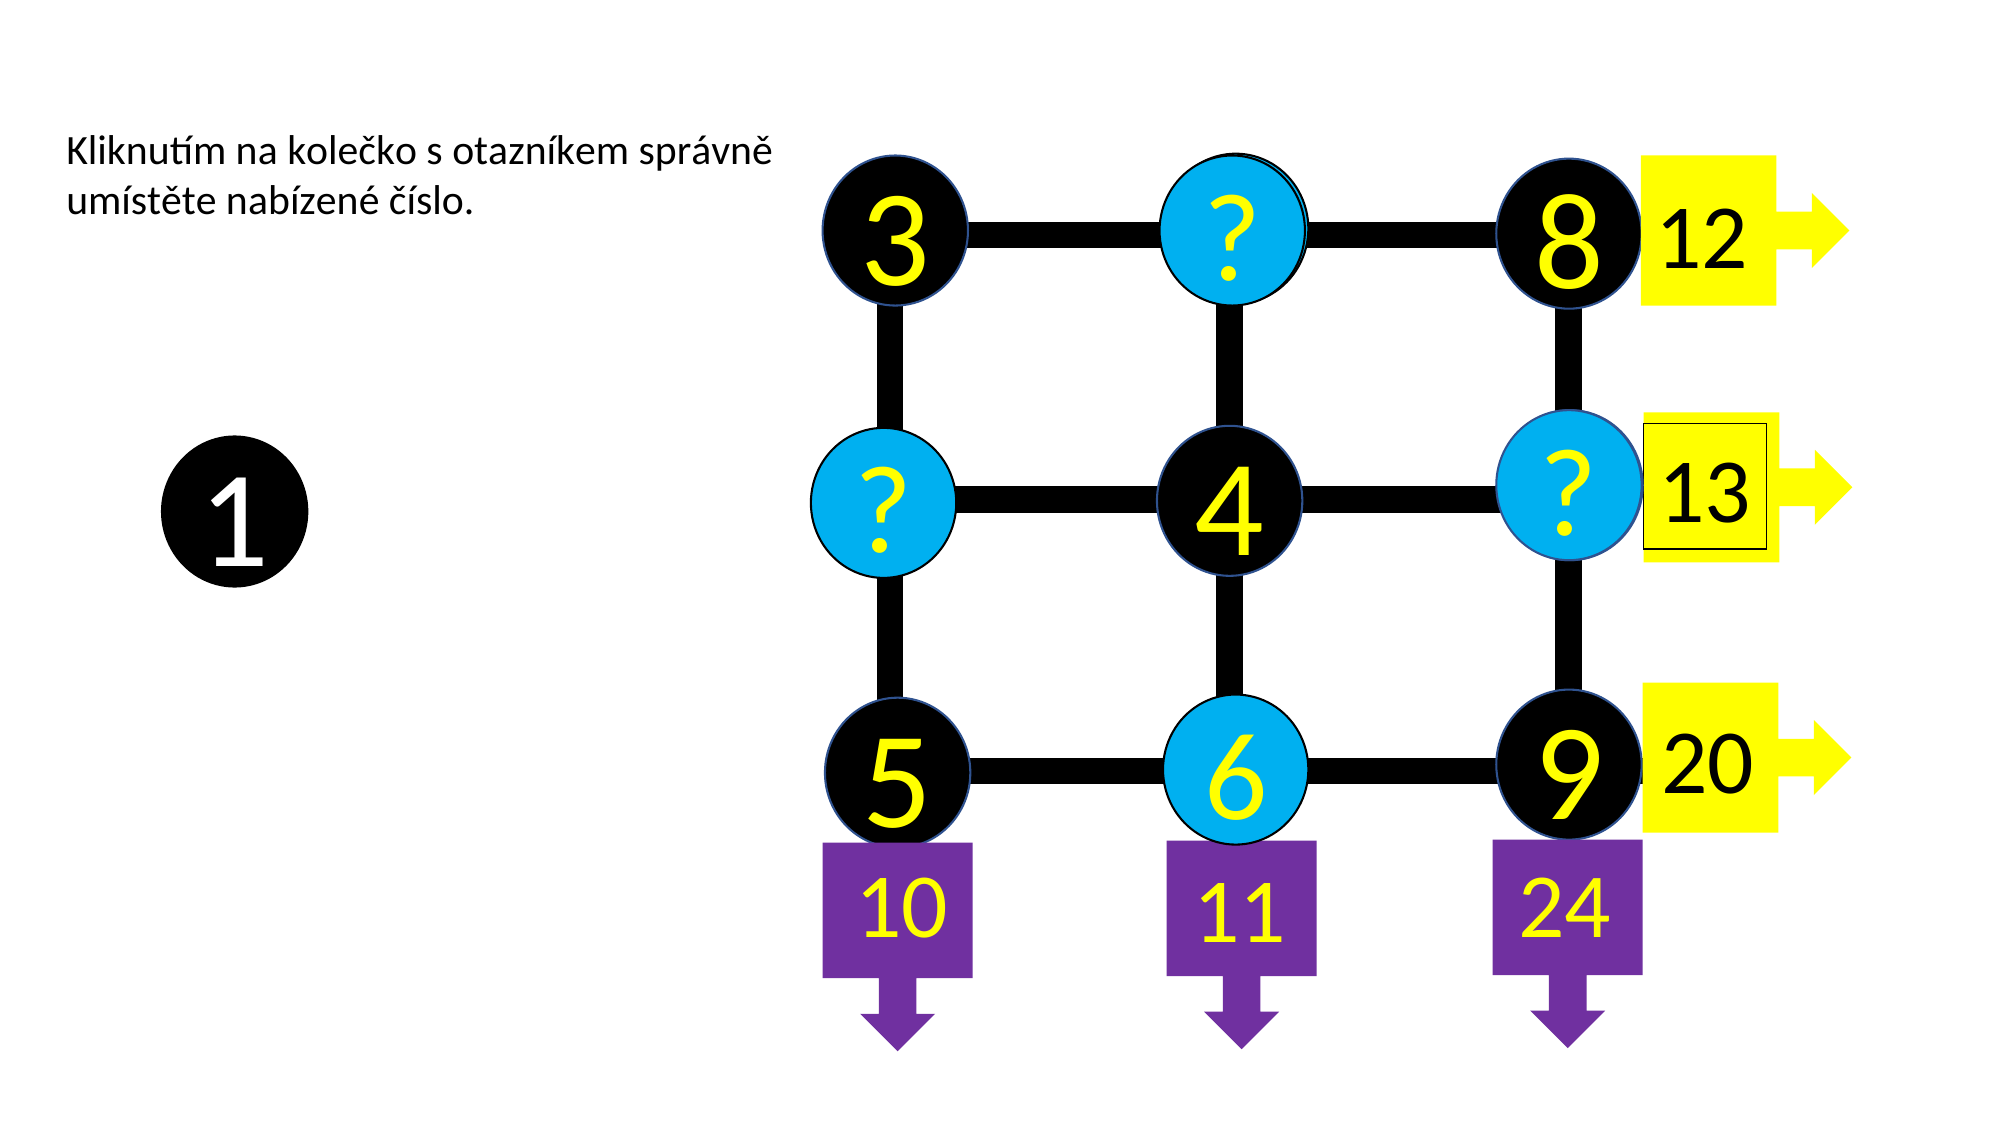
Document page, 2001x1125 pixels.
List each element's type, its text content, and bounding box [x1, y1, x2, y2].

text_box 9 [1496, 689, 1642, 837]
text_box [1166, 840, 1317, 1050]
text_box [1640, 155, 1850, 306]
text_box [1640, 682, 1852, 833]
text_box [1556, 308, 1581, 411]
text_box 8 [1496, 158, 1640, 309]
text_box [822, 842, 973, 1052]
text_box 11 [1178, 842, 1302, 969]
text_box 20 [1646, 694, 1769, 820]
text_box 6 [1163, 694, 1309, 845]
text_box [877, 304, 903, 430]
text_box [970, 759, 1164, 784]
text_box [1216, 304, 1242, 426]
text_box 24 [1503, 837, 1627, 964]
text_box [1302, 487, 1500, 512]
text_box [1556, 560, 1581, 690]
text_box ? [1496, 410, 1642, 561]
text_box [1307, 223, 1497, 248]
text_box [1492, 839, 1643, 1049]
text_box 1 [1214, 153, 1309, 292]
text_box Kliknutím na kolečko s otazníkem správně umístěte nabízené číslo. [51, 114, 789, 231]
text_box 10 [840, 837, 964, 964]
text_box 12 [1640, 169, 1764, 295]
text_box 5 [824, 697, 971, 837]
text_box 4 [1156, 425, 1303, 576]
text_box [1308, 759, 1498, 784]
text_box ? [810, 427, 957, 578]
text_box [967, 223, 1161, 248]
text_box [955, 487, 1158, 512]
text_box [877, 576, 903, 700]
text_box [1216, 575, 1242, 697]
text_box 3 [822, 155, 968, 306]
text_box ? [1159, 155, 1305, 306]
text_box [1643, 412, 1853, 563]
text_box 1 [161, 436, 308, 587]
text_box 13 [1643, 423, 1767, 550]
